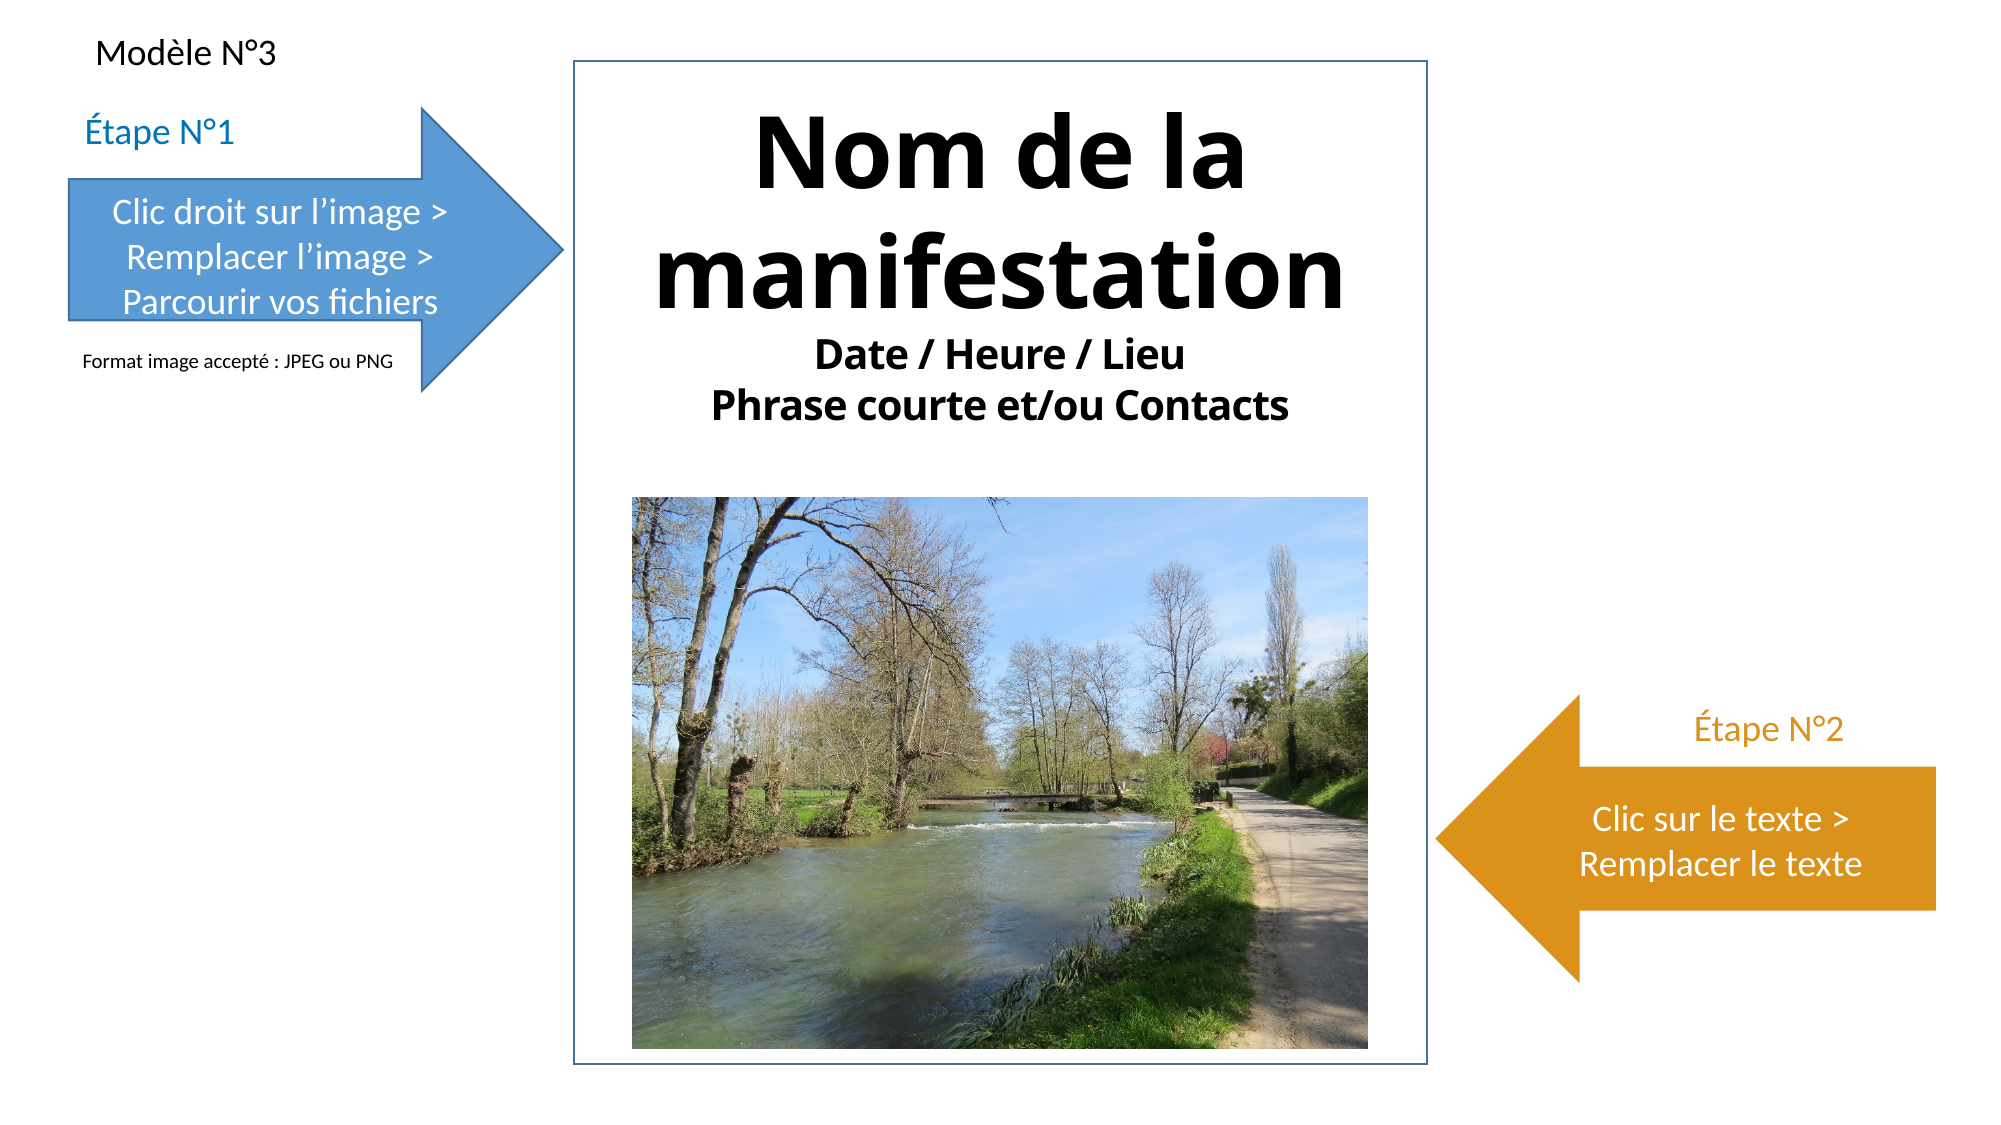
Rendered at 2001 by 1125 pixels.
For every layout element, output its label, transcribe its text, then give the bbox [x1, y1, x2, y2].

text_box Clic sur le texte > Remplacer le texte [1436, 696, 1935, 981]
picture [632, 518, 1368, 1049]
text_box Étape N°2 [1678, 696, 1935, 758]
text_box Modèle N°3 [80, 20, 510, 81]
text_box Nom de la manifestation Date / Heure / Lieu Phrase courte et/ou Contacts [583, 80, 1417, 518]
